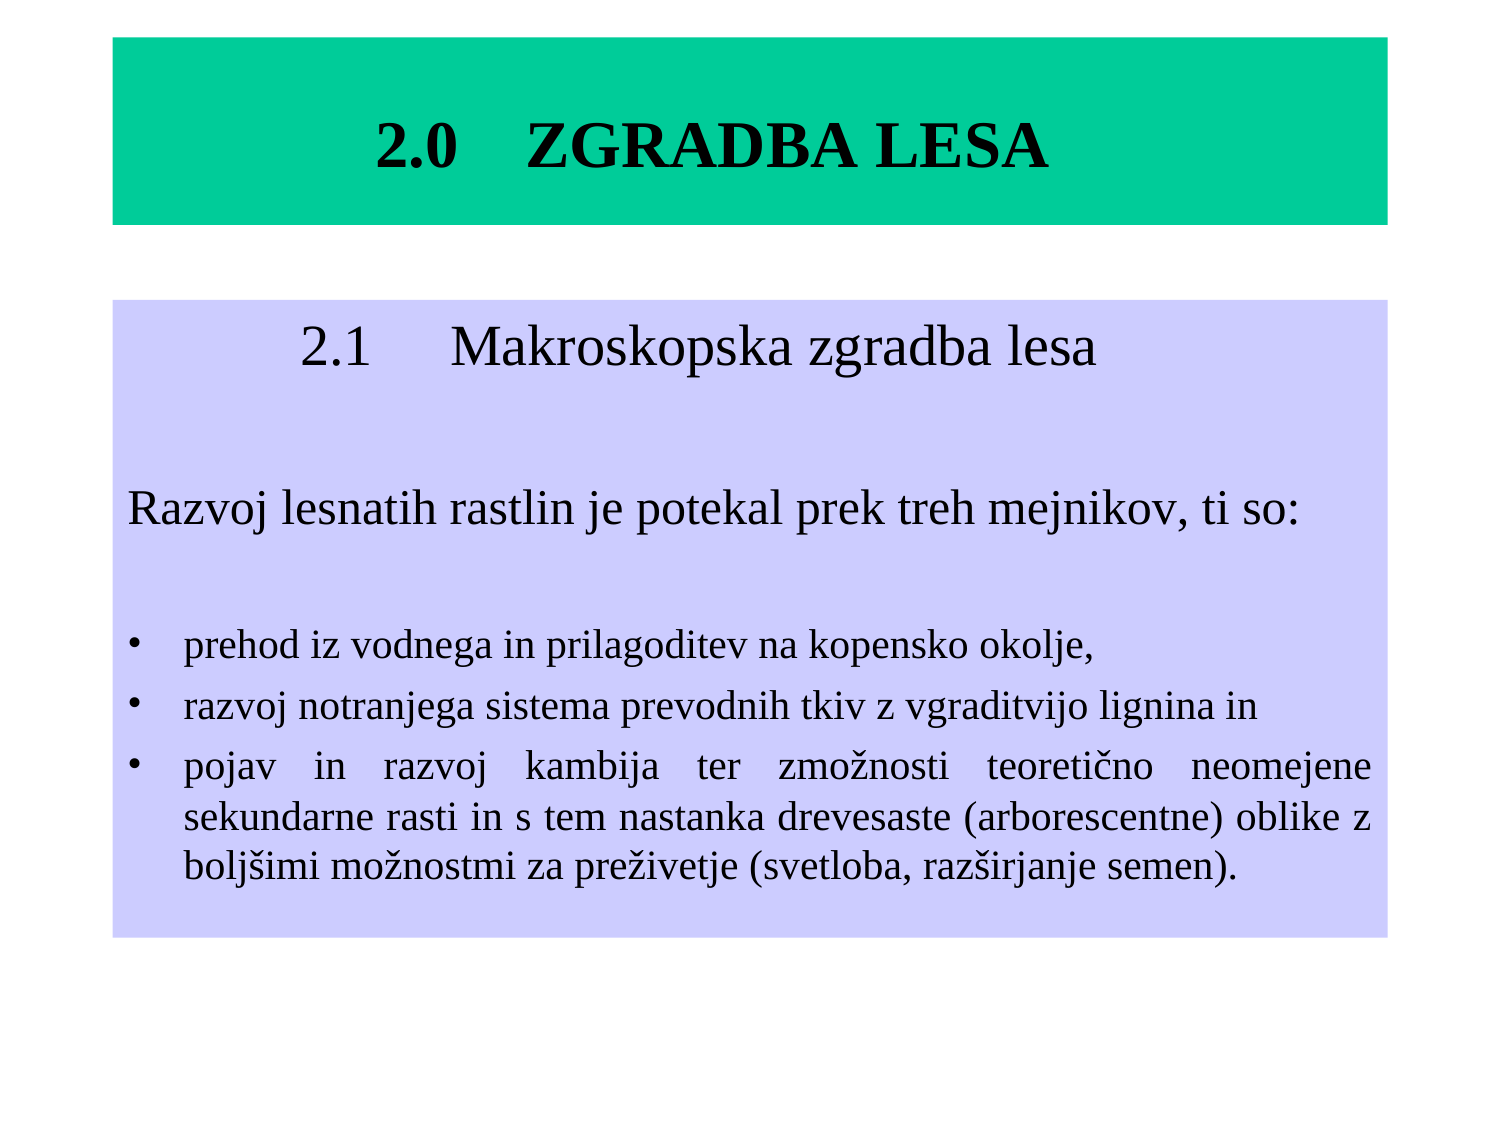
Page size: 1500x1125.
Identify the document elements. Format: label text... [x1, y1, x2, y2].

title 2.0 ZGRADBA LESA [112, 37, 1388, 225]
list 2.1 Makroskopska zgradba lesa Razvoj lesnatih rastlin je potekal prek treh mejnikov, ti so: prehod iz vodnega in prilagoditev na kopensko okolje, razvoj notranjega sistema prevodnih tkiv z vgraditvijo lignina in pojav in razvoj kambija ter zmožnosti teoretično neomejene sekundarne rasti in s tem nastanka drevesaste (arborescentne) oblike z boljšimi možnostmi za preživetje (svetloba, razširjanje semen). [112, 299, 1388, 938]
